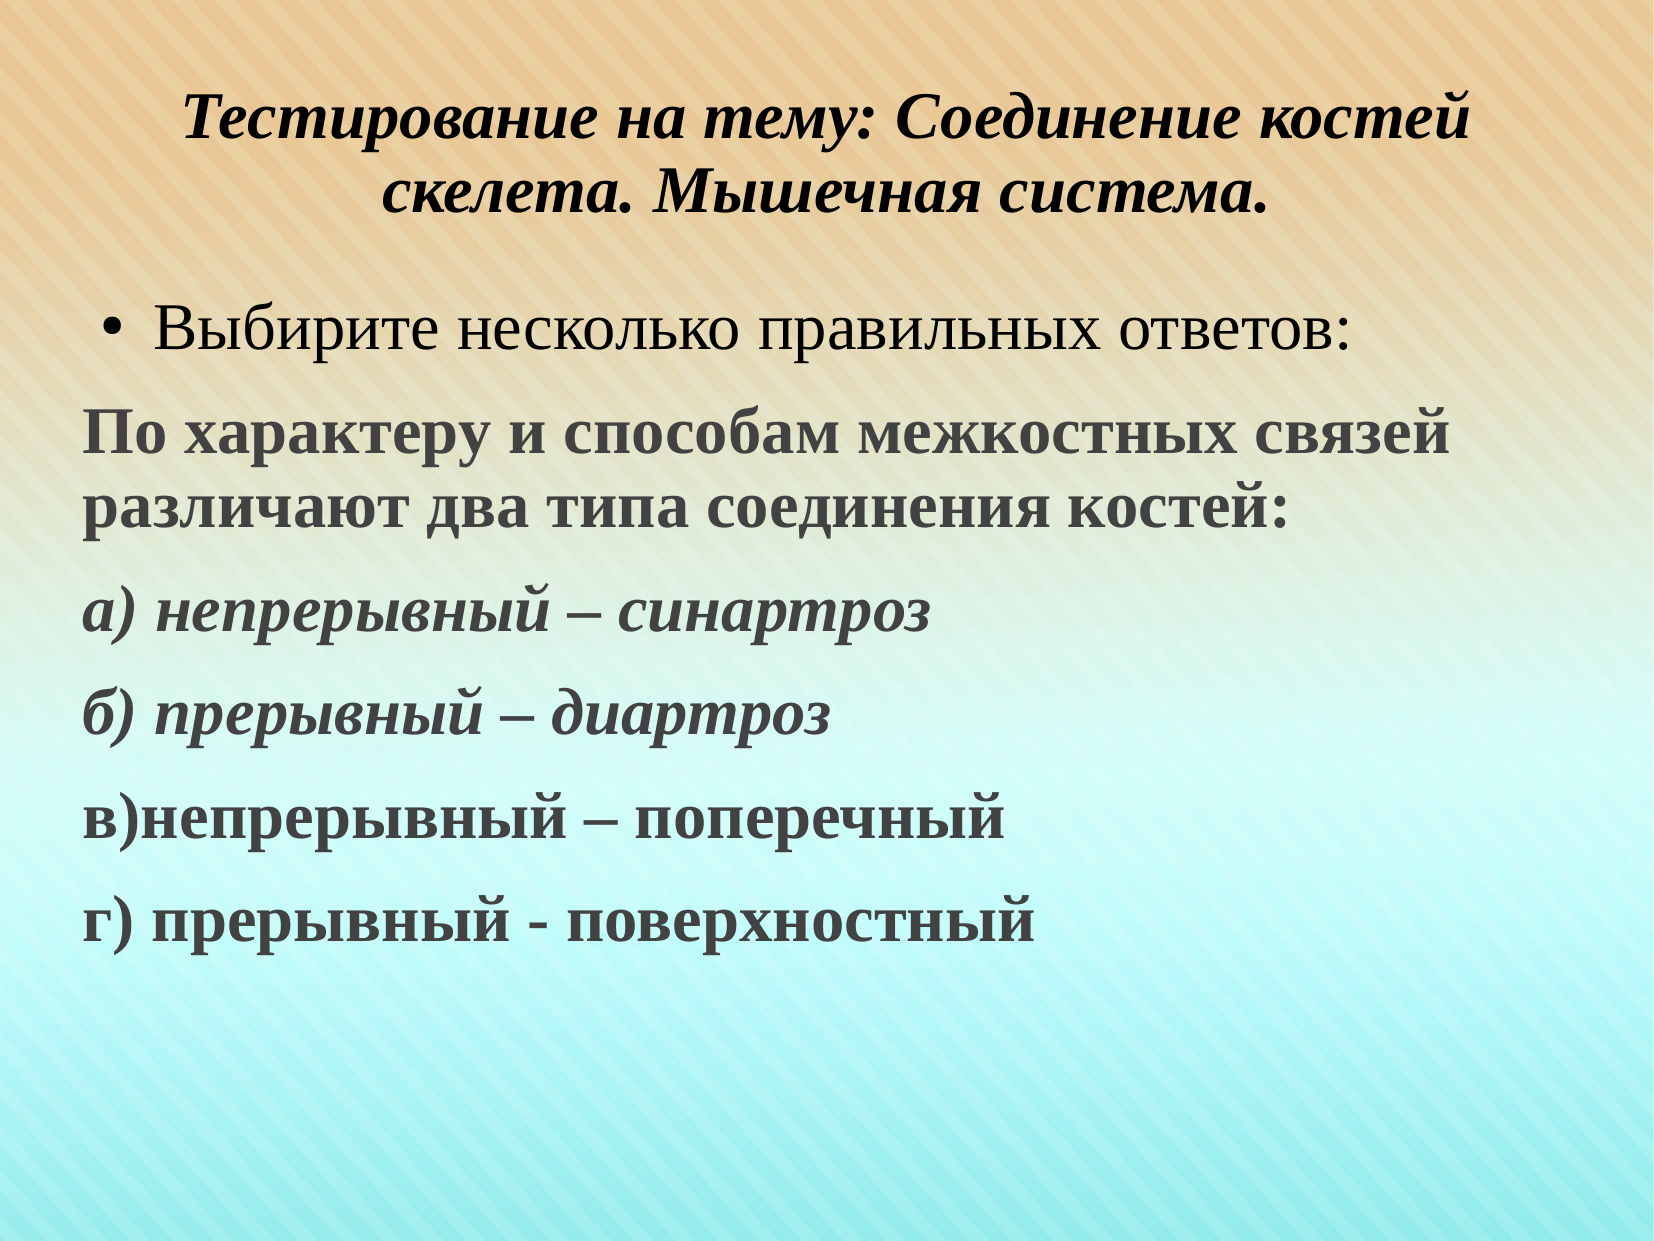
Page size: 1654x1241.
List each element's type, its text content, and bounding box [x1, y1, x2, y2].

picture [0, 0, 1654, 1241]
list Выбирите несколько правильных ответов: По характеру и способам межкостных связей различают два типа соединения костей: а) непрерывный – синартроз б) прерывный – диартроз в)непрерывный – поперечный г) прерывный - поверхностный [82, 290, 1571, 1109]
title Тестирование на тему: Соединение костей скелета. Мышечная система. [82, 49, 1571, 257]
